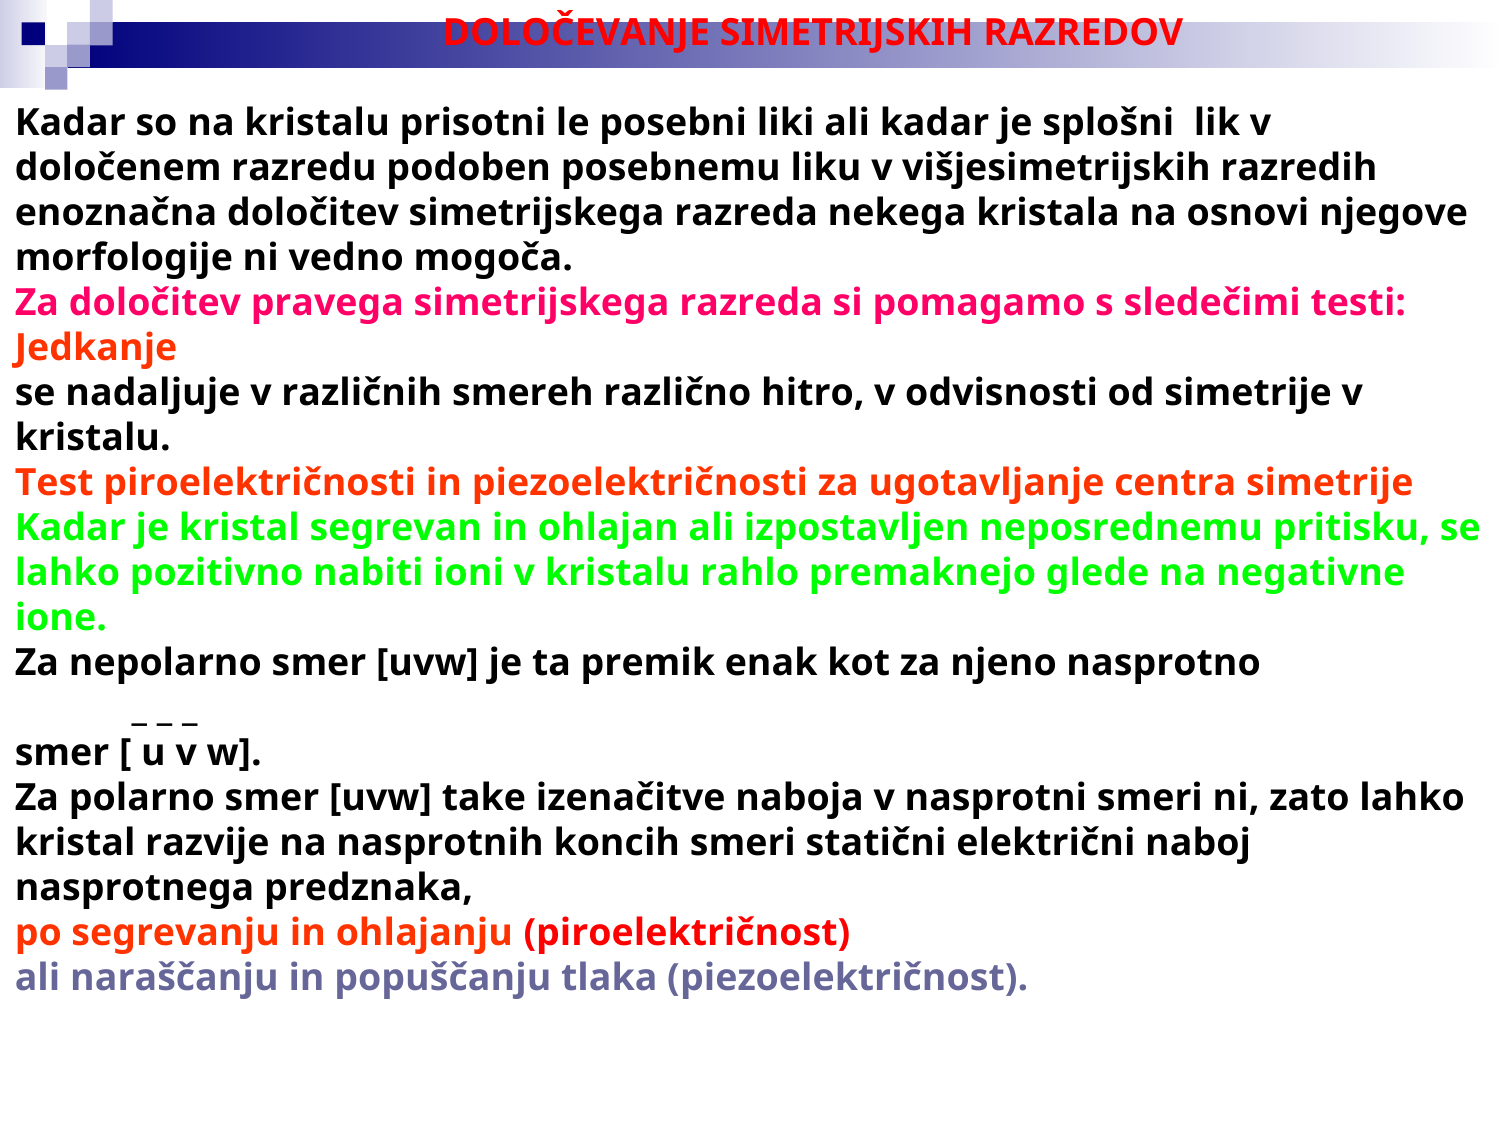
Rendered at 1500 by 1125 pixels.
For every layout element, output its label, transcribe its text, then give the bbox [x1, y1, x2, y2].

text_box DOLOČEVANJE SIMETRIJSKIH RAZREDOV Kadar so na kristalu prisotni le posebni liki ali kadar je splošni lik v določenem razredu podoben posebnemu liku v višjesimetrijskih razredih enoznačna določitev simetrijskega razreda nekega kristala na osnovi njegove morfologije ni vedno mogoča. Za določitev pravega simetrijskega razreda si pomagamo s sledečimi testi: Jedkanje se nadaljuje v različnih smereh različno hitro, v odvisnosti od simetrije v kristalu. Test piroelektričnosti in piezoelektričnosti za ugotavljanje centra simetrije Kadar je kristal segrevan in ohlajan ali izpostavljen neposrednemu pritisku, se lahko pozitivno nabiti ioni v kristalu rahlo premaknejo glede na negativne ione. Za nepolarno smer [uvw] je ta premik enak kot za njeno nasprotno _ _ _ smer [ u v w]. Za polarno smer [uvw] take izenačitve naboja v nasprotni smeri ni, zato lahko kristal razvije na nasprotnih koncih smeri statični električni naboj nasprotnega predznaka, po segrevanju in ohlajanju (piroelektričnost) ali naraščanju in popuščanju tlaka (piezoelektričnost). [0, 0, 1500, 1051]
